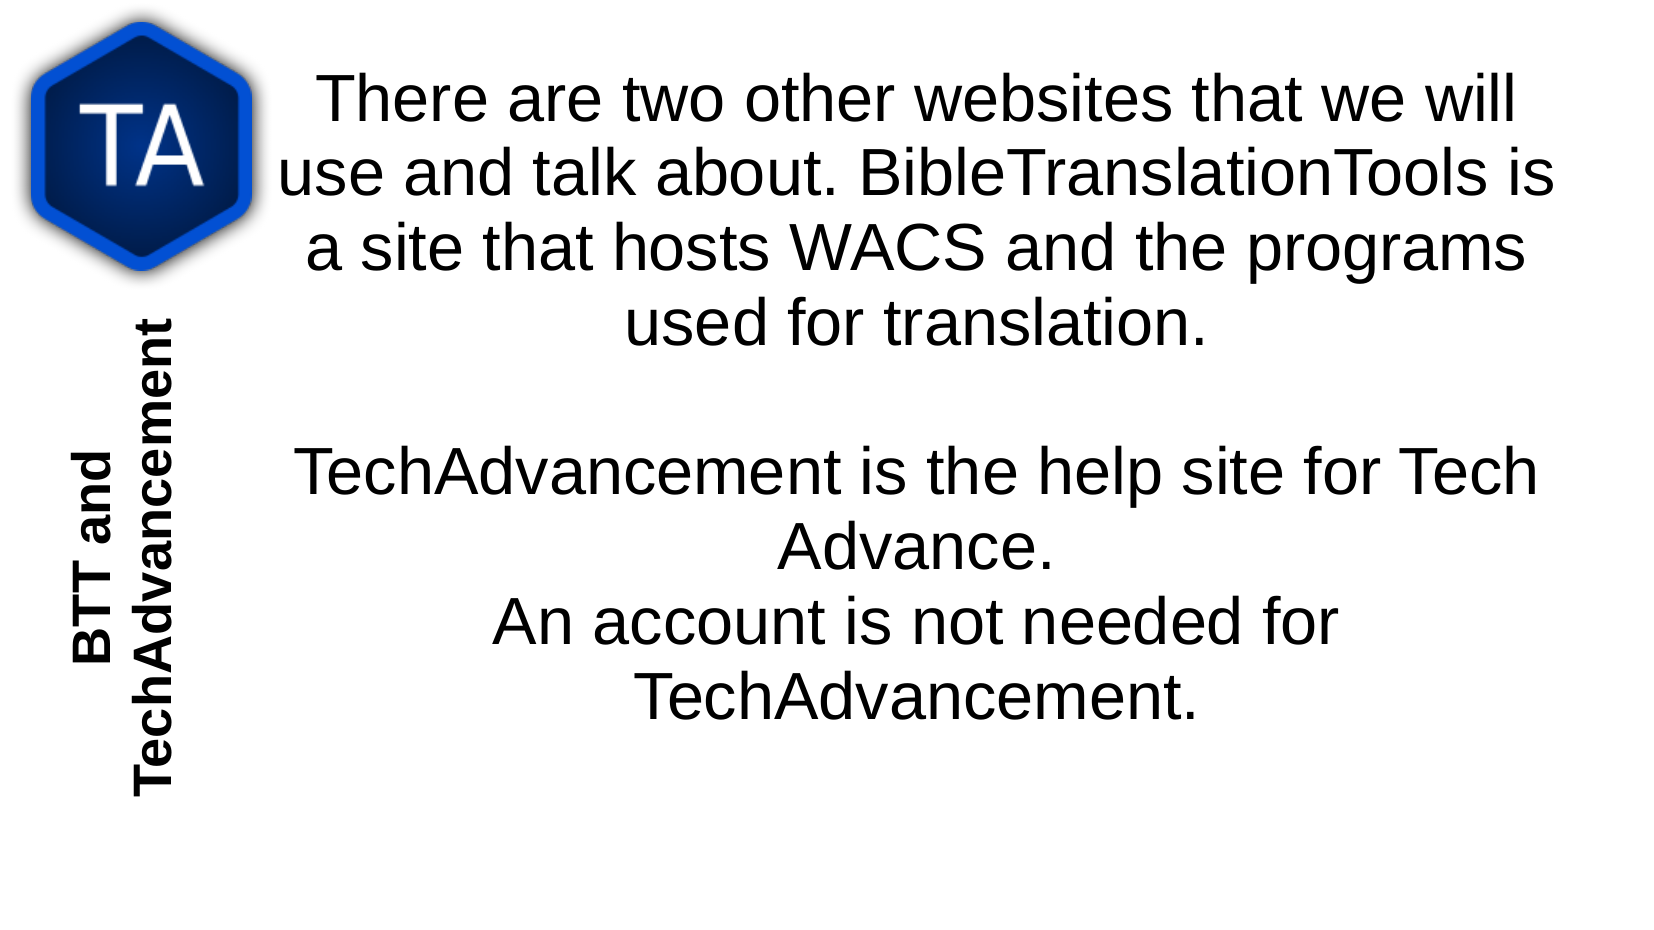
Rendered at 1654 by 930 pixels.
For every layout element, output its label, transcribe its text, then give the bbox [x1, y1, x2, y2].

subtitle There are two other websites that we will use and talk about. BibleTranslationTools is a site that hosts WACS and the programs used for translation. TechAdvancement is the help site for Tech Advance. An account is not needed for TechAdvancement. [263, 37, 1571, 757]
title BTT and TechAdvancement [44, 256, 200, 859]
picture [31, 22, 252, 271]
